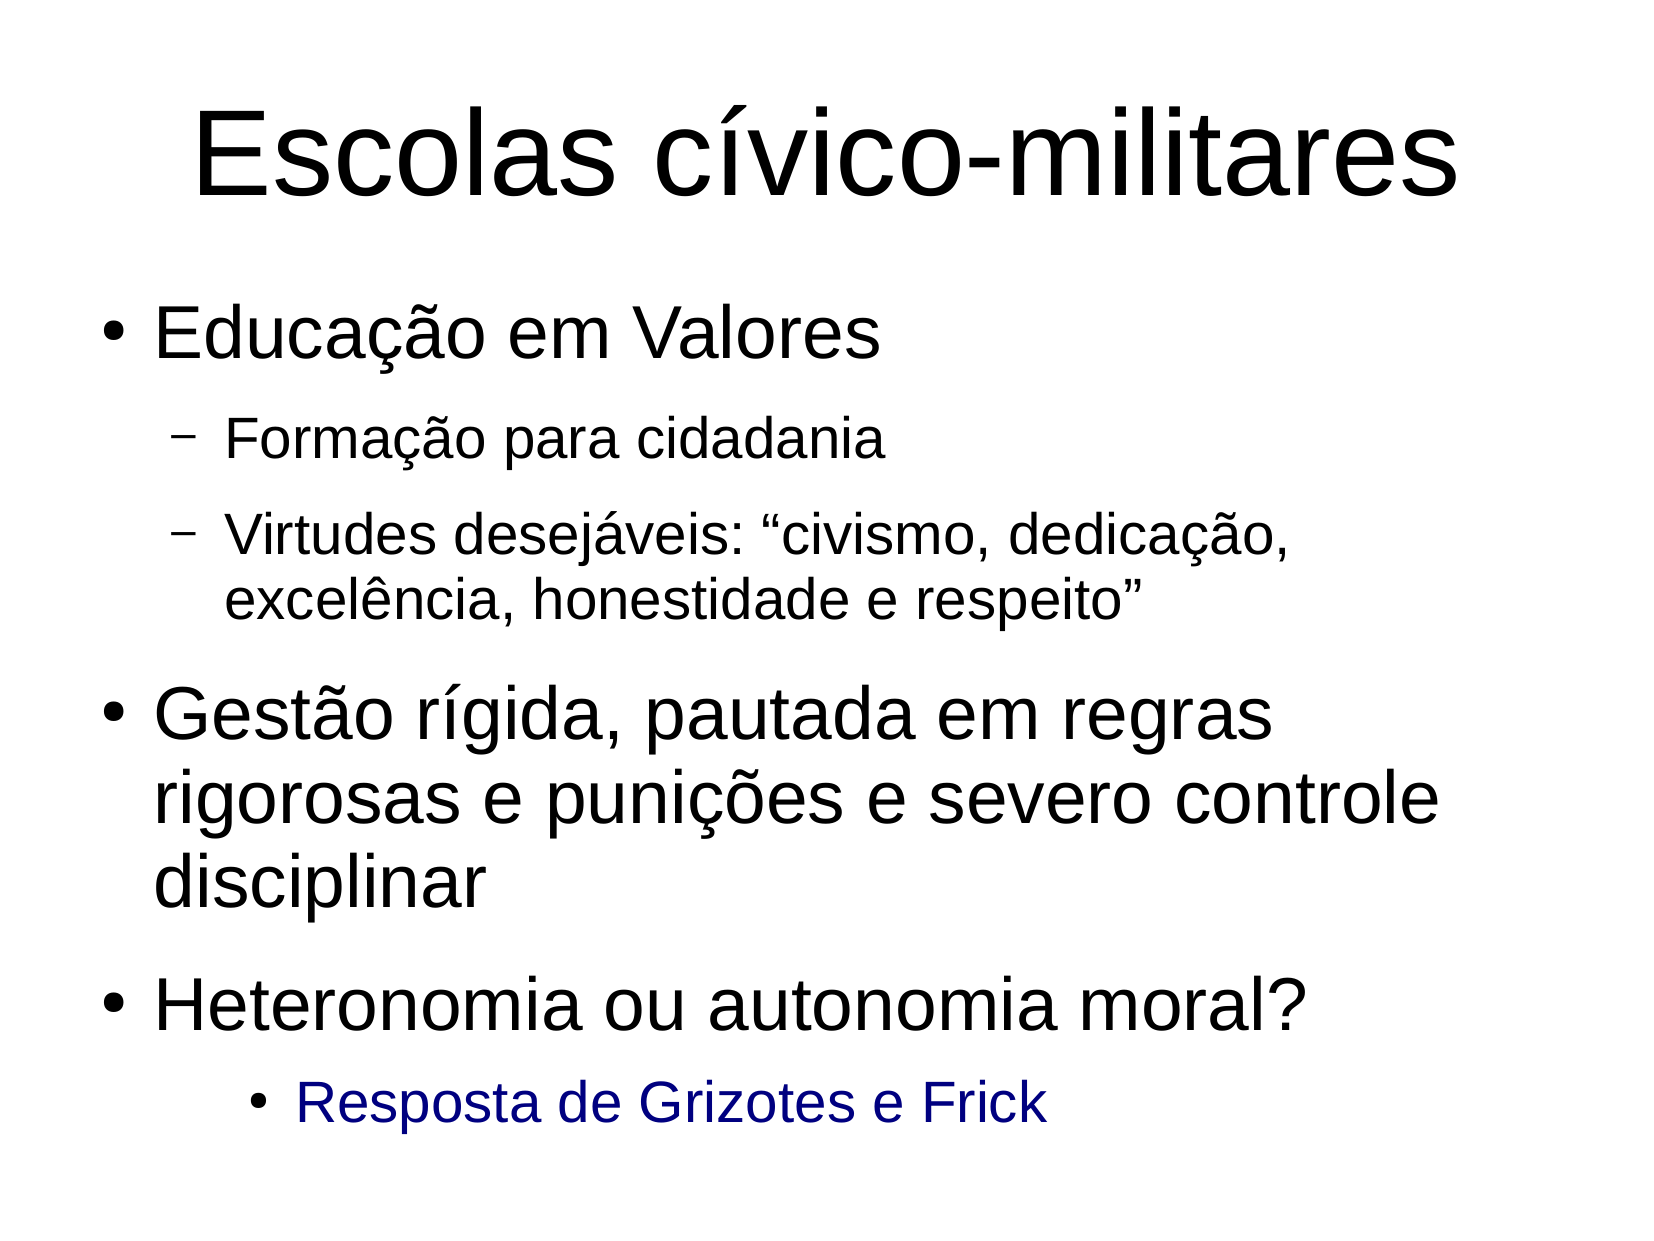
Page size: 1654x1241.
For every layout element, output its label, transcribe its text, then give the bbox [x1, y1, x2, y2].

list Educação em Valores Formação para cidadania Virtudes desejáveis: “civismo, dedicação, excelência, honestidade e respeito” Gestão rígida, pautada em regras rigorosas e punições e severo controle disciplinar Heteronomia ou autonomia moral? Resposta de Grizotes e Frick [82, 290, 1571, 1010]
title Escolas cívico-militares [82, 49, 1571, 257]
